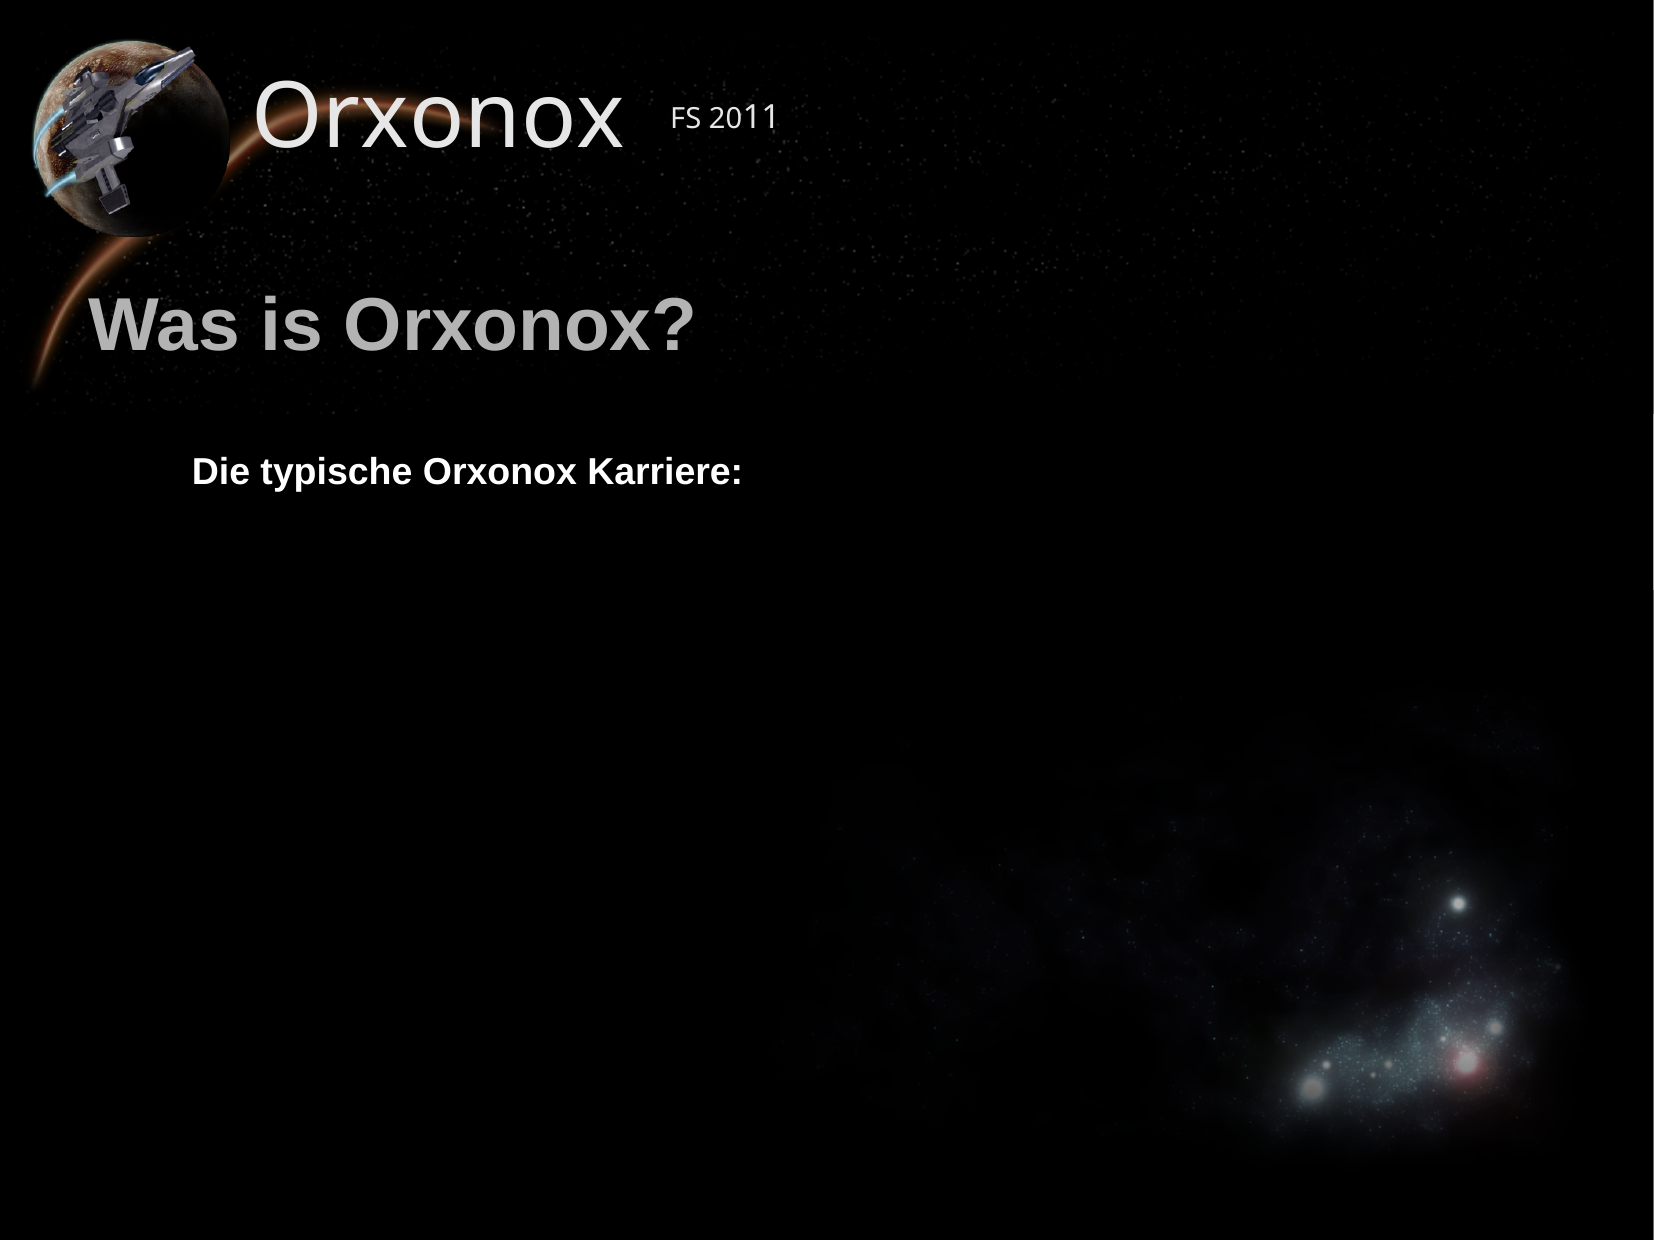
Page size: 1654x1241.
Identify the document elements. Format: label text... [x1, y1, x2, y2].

text_box Die typische Orxonox Karriere: [177, 442, 1329, 500]
title Was is Orxonox? [88, 273, 1577, 377]
picture [354, 590, 1654, 1240]
picture [0, 0, 1654, 521]
